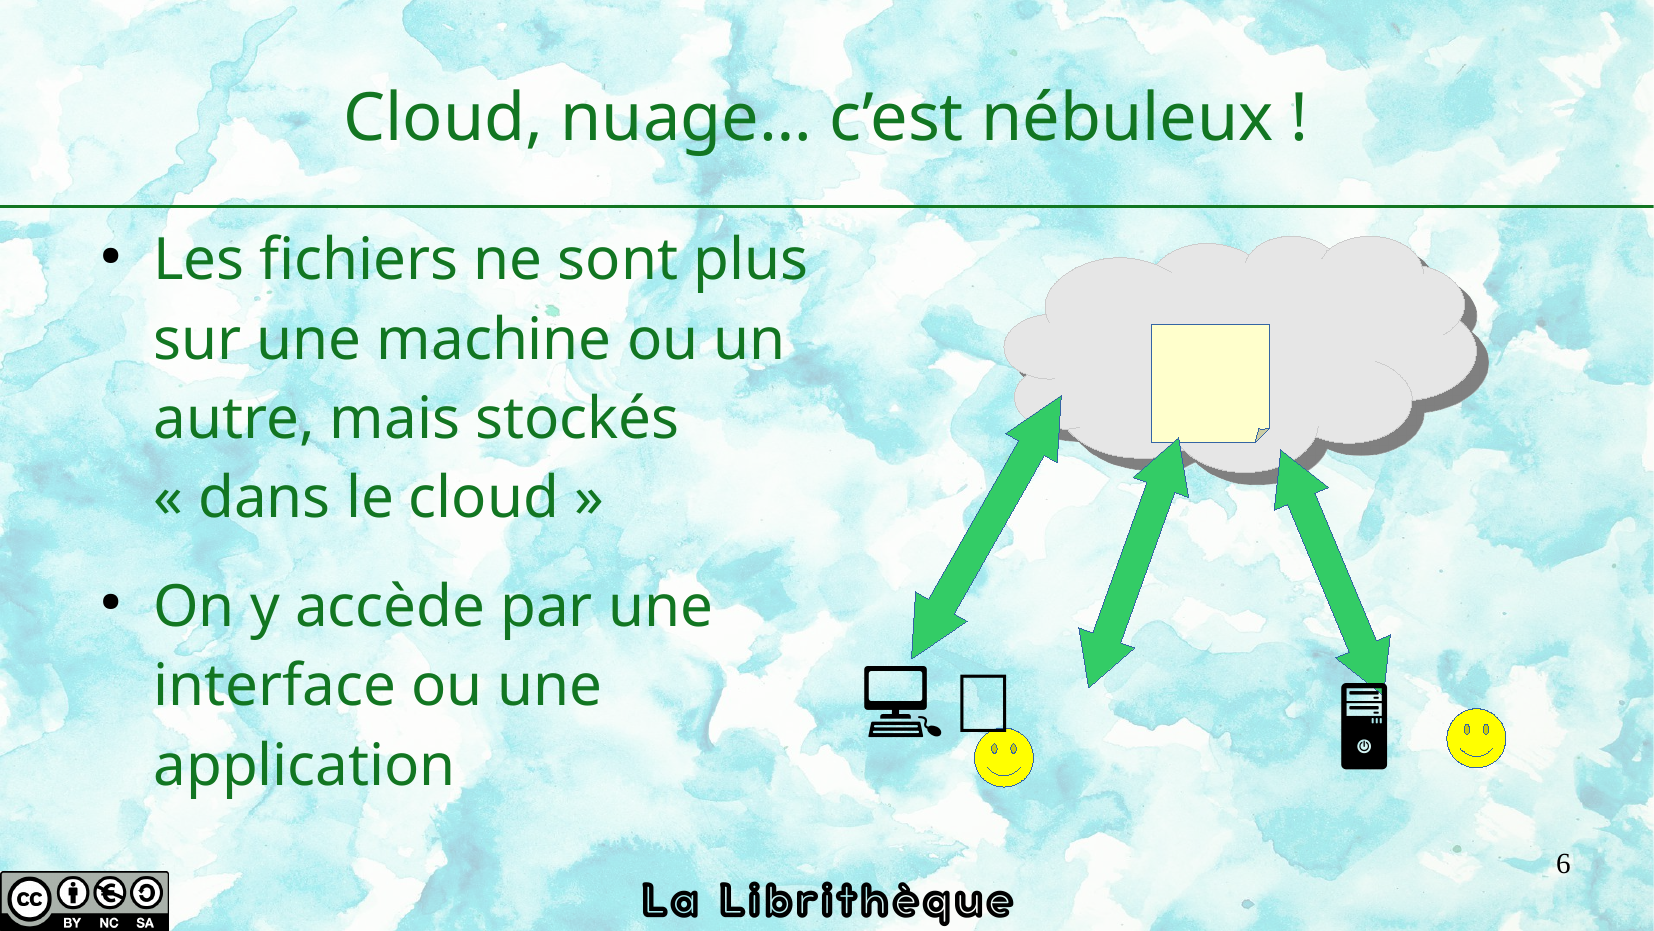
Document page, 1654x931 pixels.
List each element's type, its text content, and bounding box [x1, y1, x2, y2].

title Cloud, nuage… c’est nébuleux ! [82, 37, 1571, 193]
text_box [912, 236, 1477, 688]
picture [0, 871, 169, 931]
picture [628, 764, 1026, 931]
list Les fichiers ne sont plus sur une machine ou un autre, mais stockés « dans le cloud » On y accède par une interface ou une application [82, 217, 809, 827]
text_box 🖥️ [1299, 679, 1536, 798]
text_box 📱 💻 [845, 649, 1182, 787]
